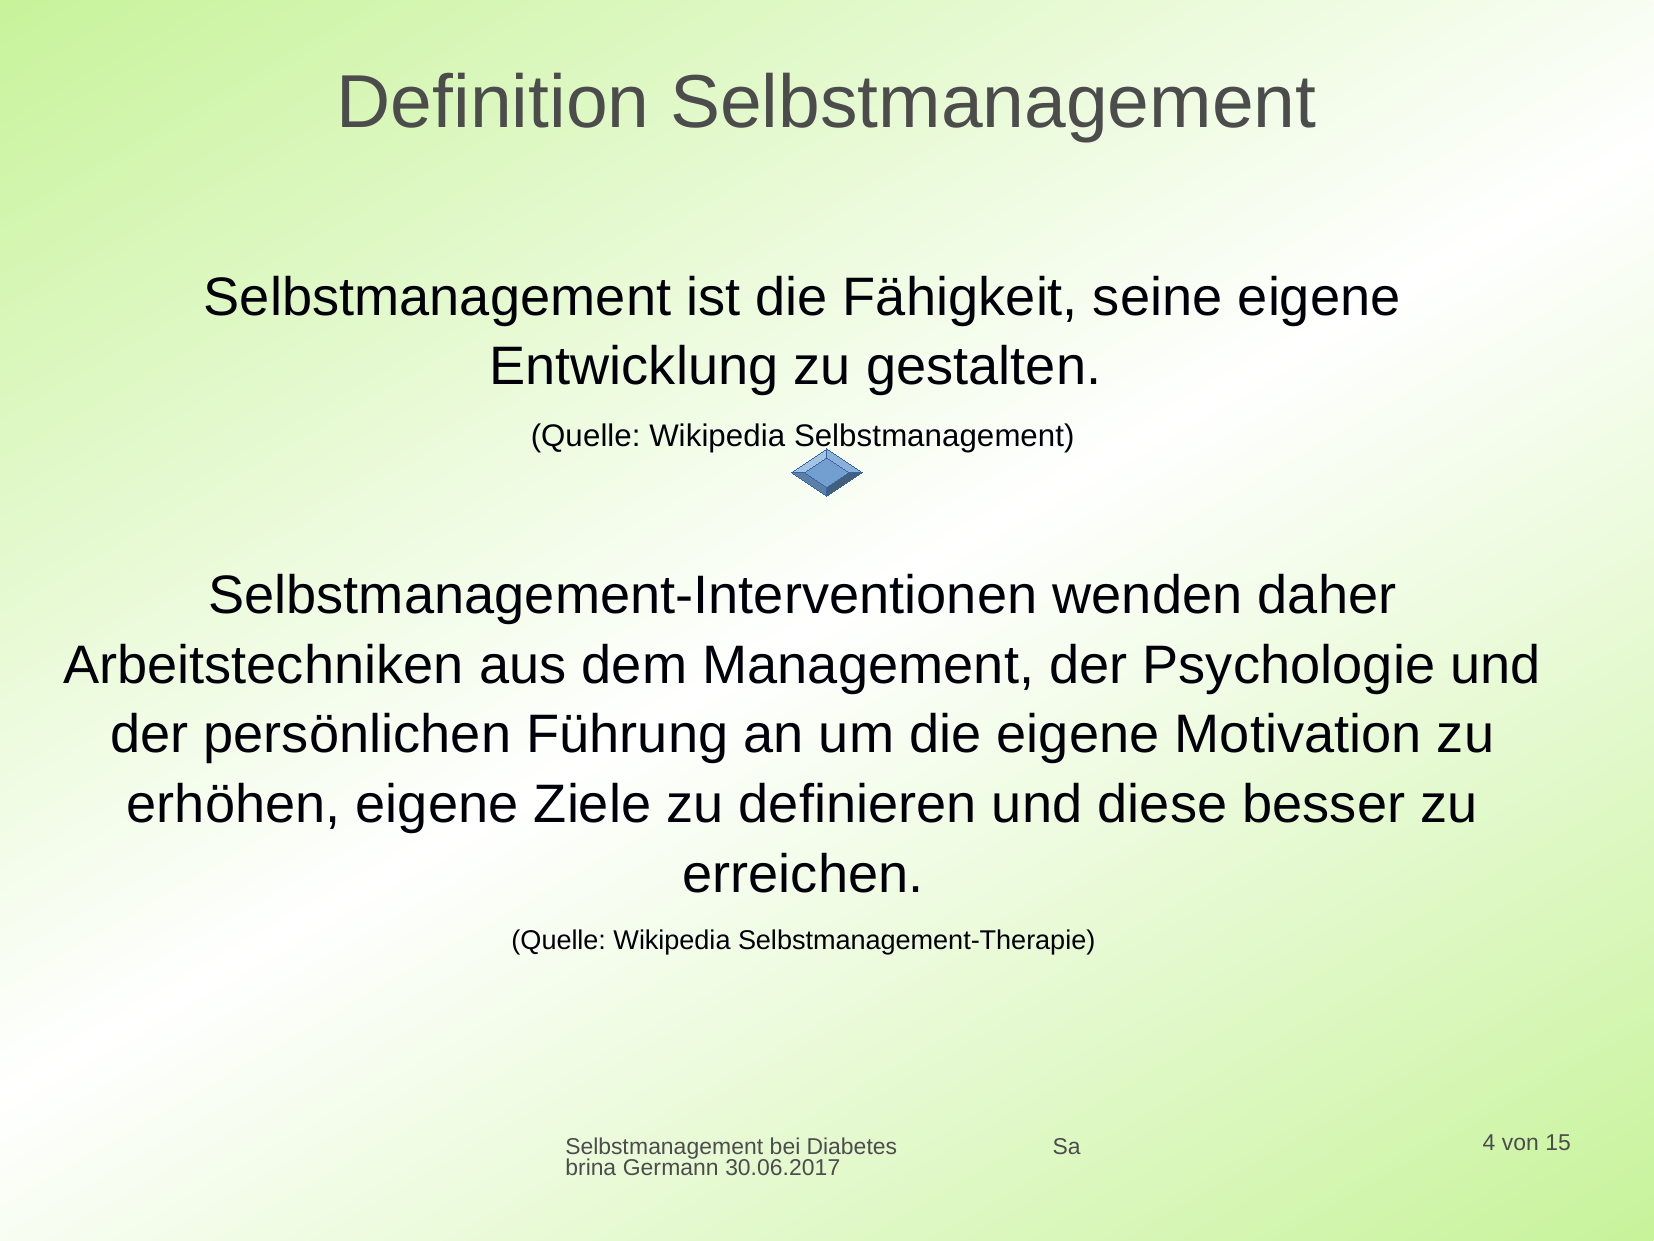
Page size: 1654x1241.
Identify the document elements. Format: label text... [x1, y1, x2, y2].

text_box [792, 459, 863, 497]
list Selbstmanagement ist die Fähigkeit, seine eigene Entwicklung zu gestalten. (Quelle: Wikipedia Selbstmanagement) Selbstmanagement-Interventionen wenden daher Arbeitstechniken aus dem Management, der Psychologie und der persönlichen Führung an um die eigene Motivation zu erhöhen, eigene Ziele zu definieren und diese besser zu erreichen. (Quelle: Wikipedia Selbstmanagement-Therapie) [59, 171, 1548, 993]
title Definition Selbstmanagement [82, 49, 1571, 154]
